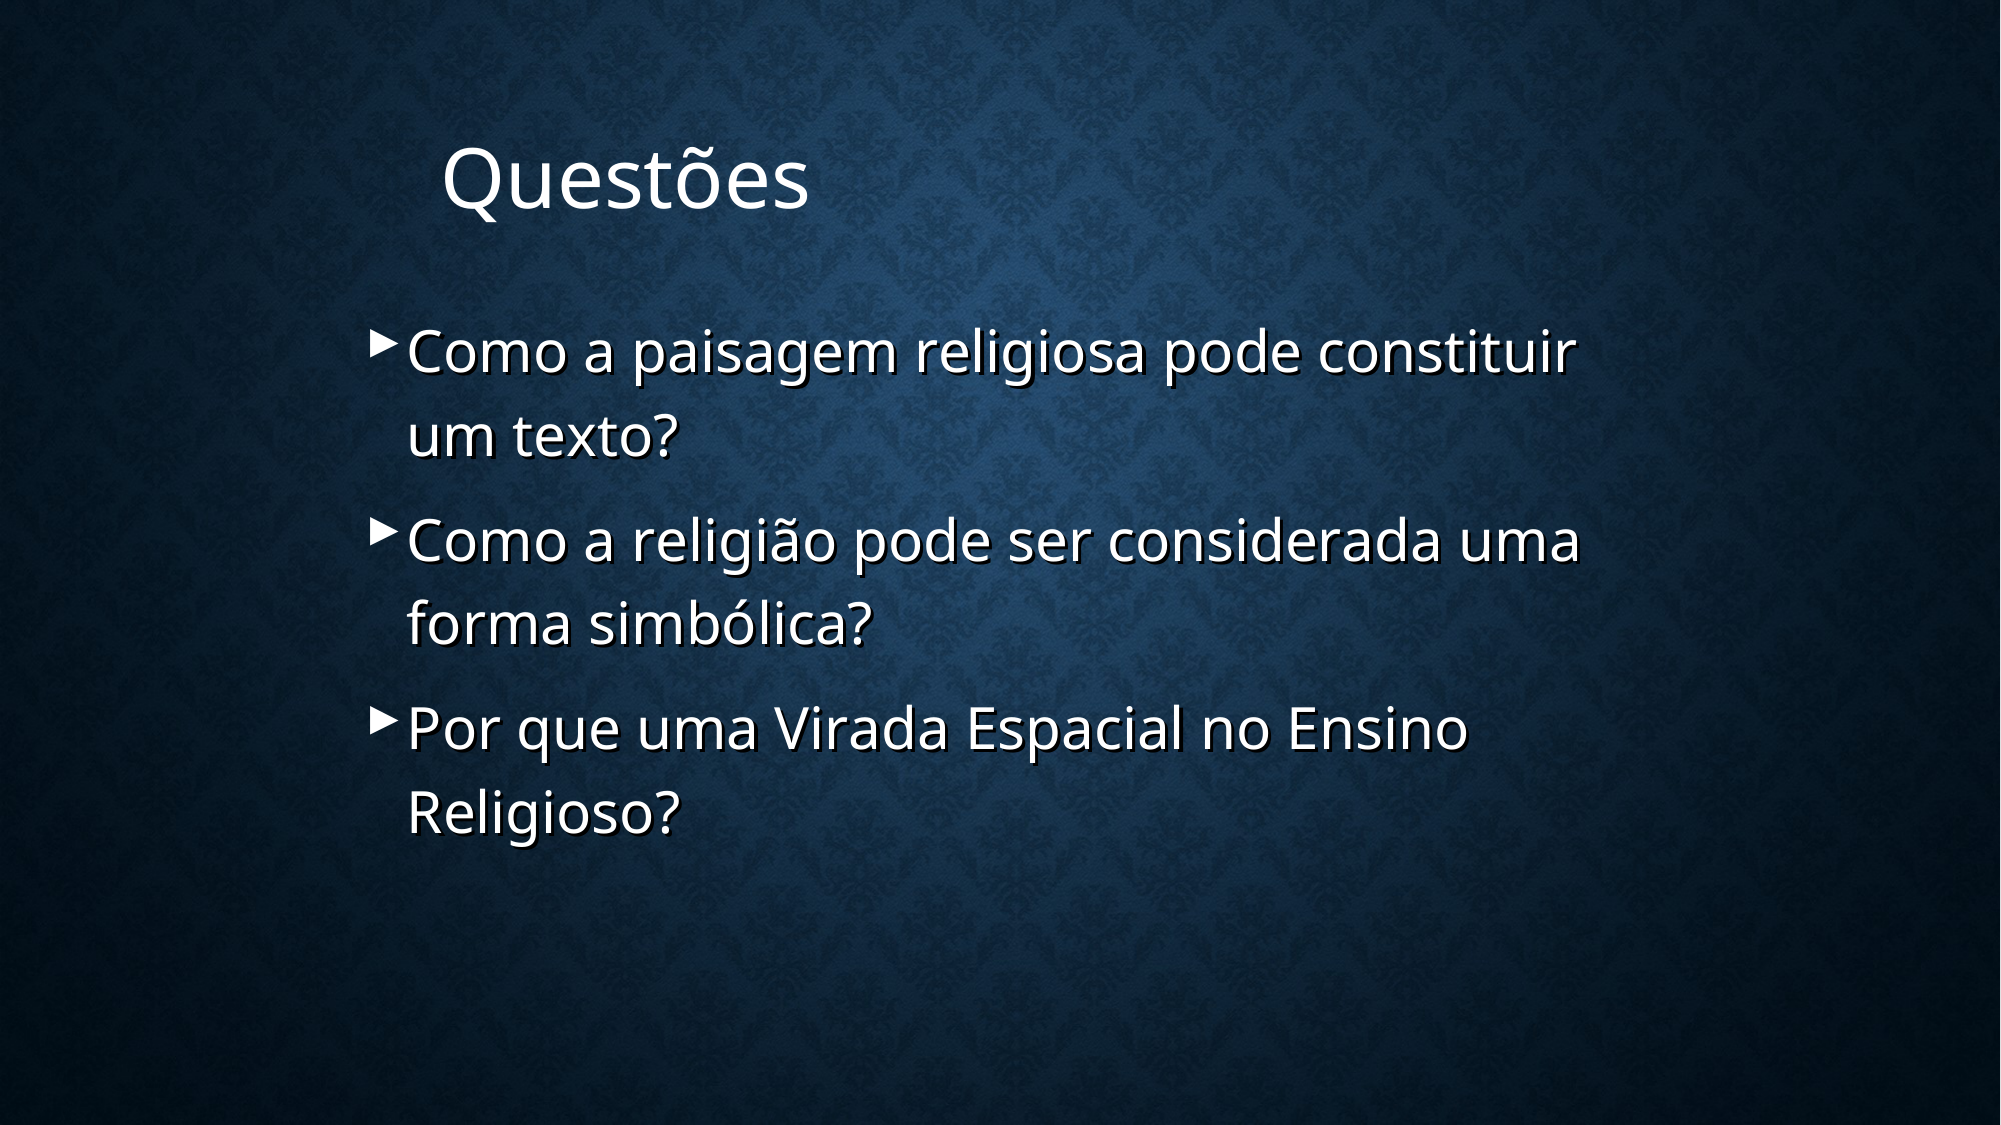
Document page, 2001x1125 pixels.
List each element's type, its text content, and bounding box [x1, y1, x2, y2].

picture [0, 0, 2001, 1125]
list Como a paisagem religiosa pode constituir um texto? Como a religião pode ser considerada uma forma simbólica? Por que uma Virada Espacial no Ensino Religioso? [332, 292, 1683, 928]
text_box Questões [425, 117, 1610, 233]
